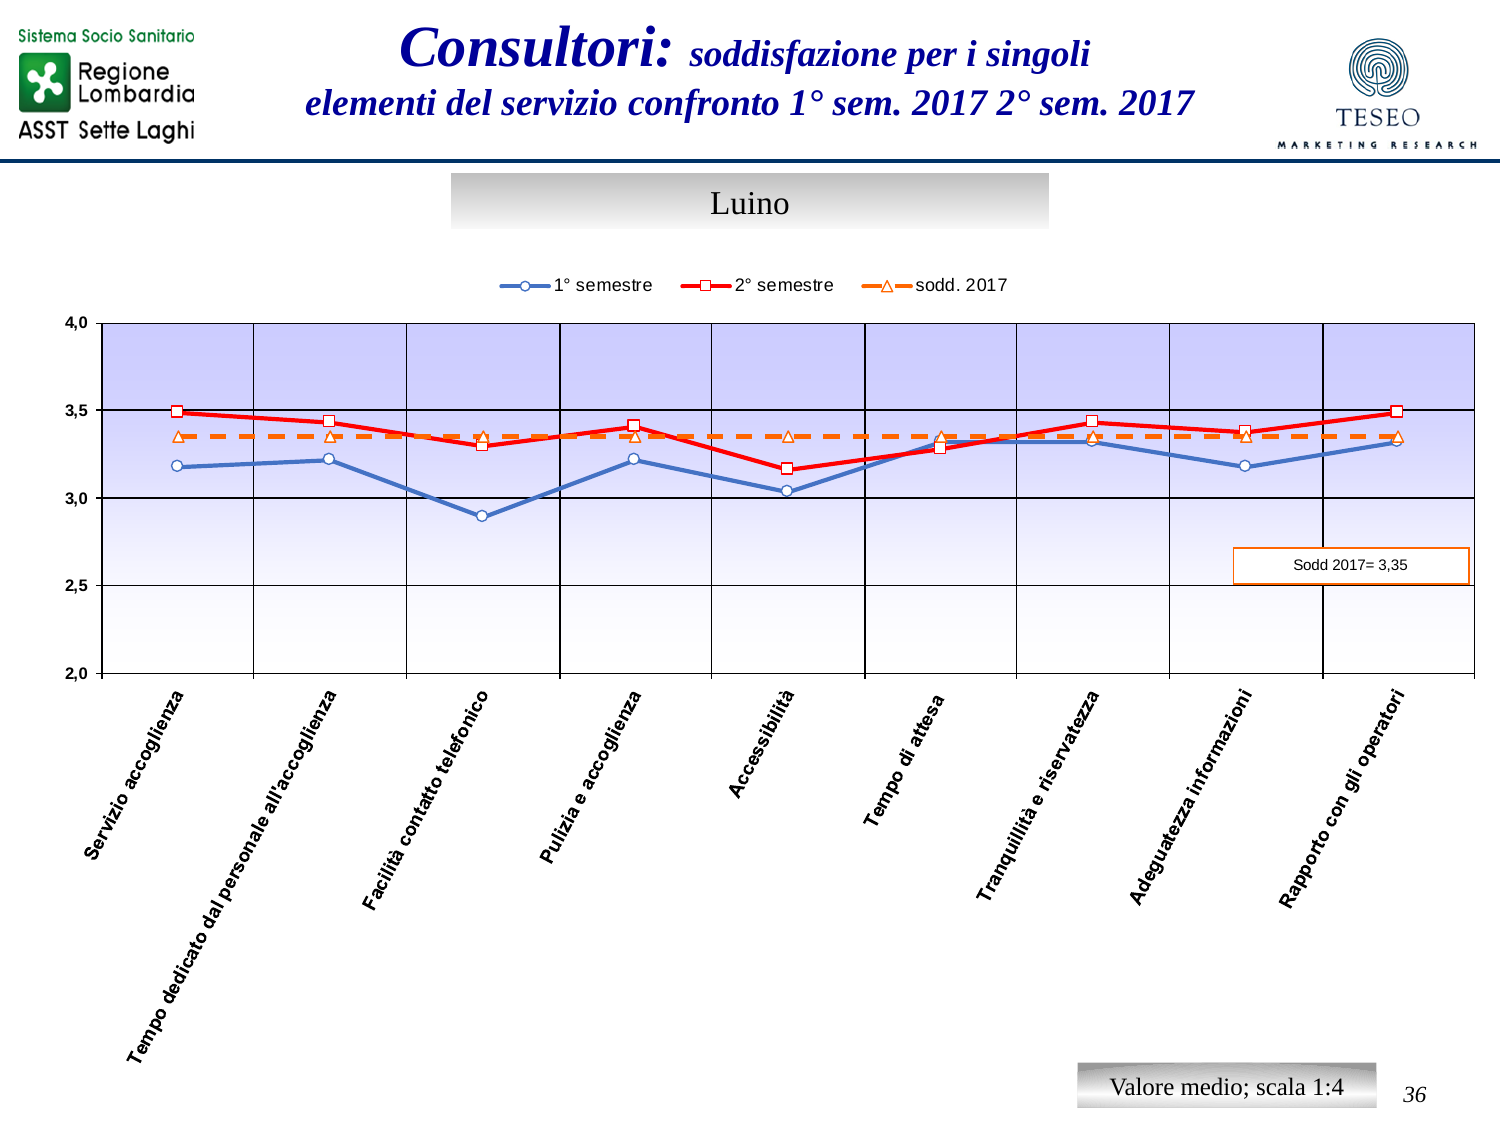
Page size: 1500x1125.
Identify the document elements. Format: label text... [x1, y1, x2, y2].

text_box Valore medio; scala 1:4 [1077, 1062, 1377, 1108]
text_box Luino [451, 173, 1049, 229]
picture [21, 259, 1479, 1088]
picture [19, 26, 194, 148]
text_box Consultori: soddisfazione per i singoli elementi del servizio confronto 1° sem. 2017 2° sem. 2017 [206, 25, 1294, 151]
picture [1294, 30, 1481, 149]
